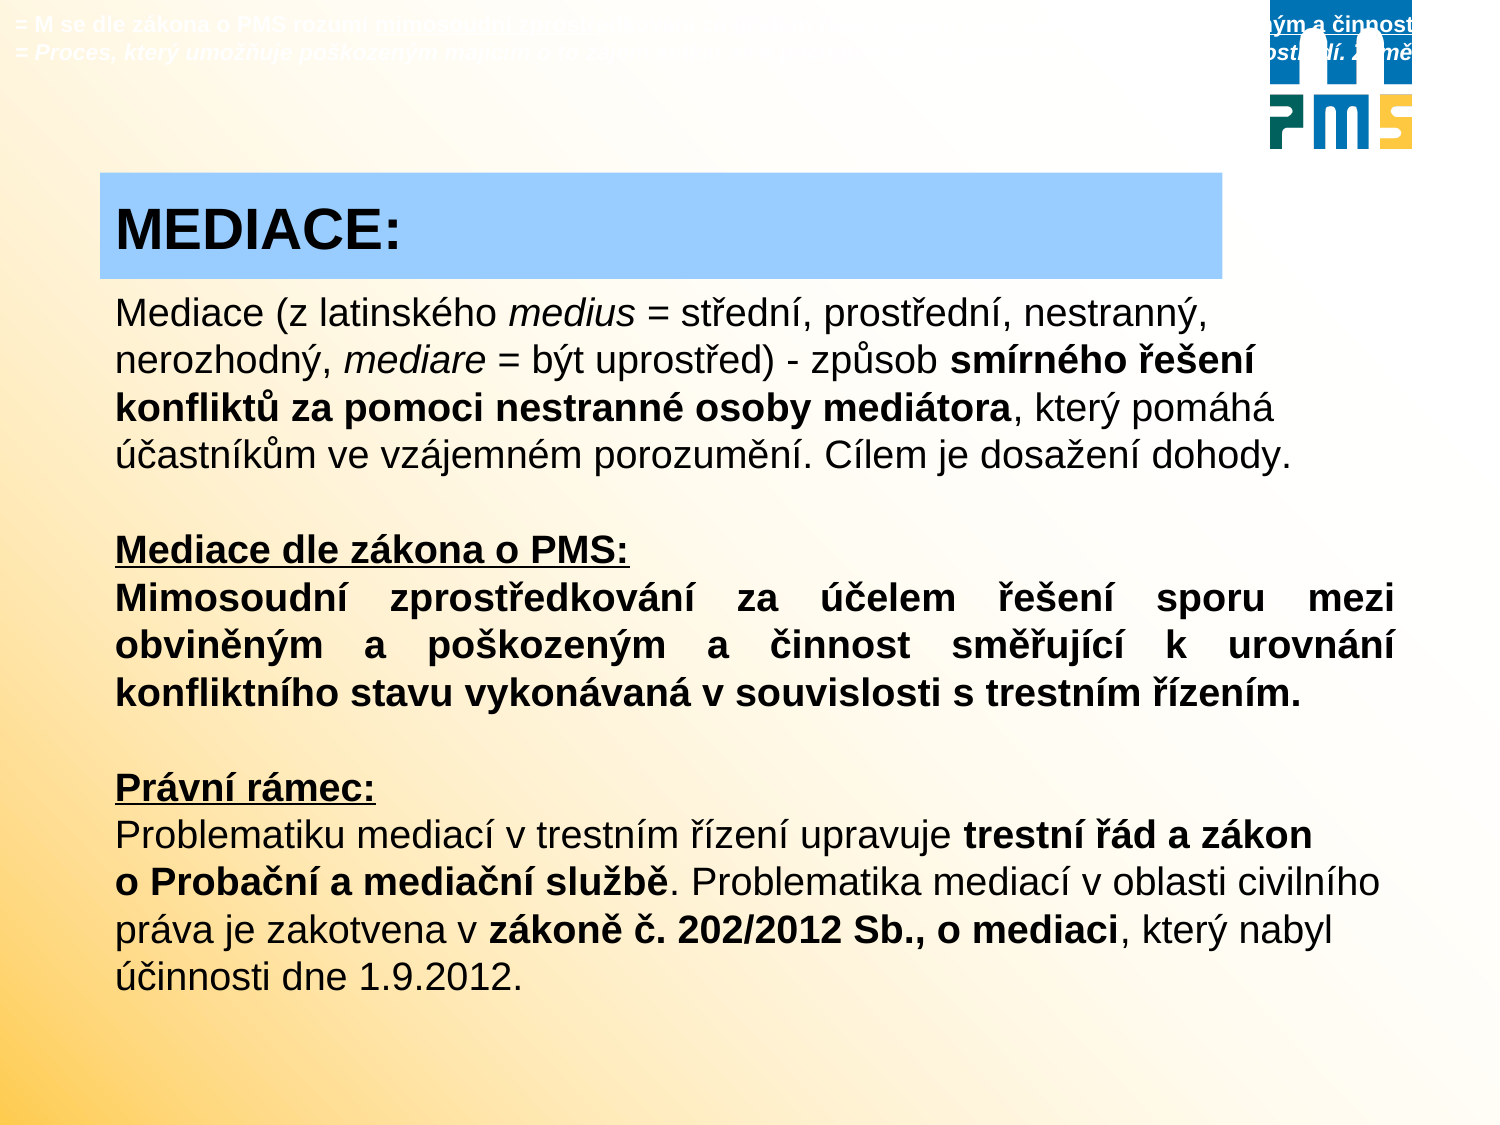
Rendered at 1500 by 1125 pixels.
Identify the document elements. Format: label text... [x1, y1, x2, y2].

picture [0, 73, 1500, 1125]
text_box Mediace (z latinského medius = střední, prostřední, nestranný, nerozhodný, mediare = být uprostřed) - způsob smírného řešení konfliktů za pomoci nestranné osoby mediátora, který pomáhá účastníkům ve vzájemném porozumění. Cílem je dosažení dohody. Mediace dle zákona o PMS: Mimosoudní zprostředkování za účelem řešení sporu mezi obviněným a poškozeným a činnost směřující k urovnání konfliktního stavu vykonávaná v souvislosti s trestním řízením. Právní rámec: Problematiku mediací v trestním řízení upravuje trestní řád a zákon o Probační a mediační službě. Problematika mediací v oblasti civilního práva je zakotvena v zákoně č. 202/2012 Sb., o mediaci, který nabyl účinnosti dne 1.9.2012. [100, 278, 1412, 976]
text_box MEDIACE: [100, 172, 1223, 278]
text_box = M se dle zákona o PMS rozumí mimosoudní zprostředkování za účelem řešení sporu mezi obviněným a poškozeným a činnost směřující k urovnání konfliktního stavu vykonávaná v souvislosti s trestním řízením. Mediaci lze provádět jen s výslovným souhlasem obviněného a poškozeného. = Proces, který umožňuje poškozeným majícím o to zájem setkat se s pachatelem v bezpečném a uspořádaném prostředí. Záměrem je vést pachatele k odpovědnosti a zároveň poskytnout podporu a pomoc pošk. Pošk.- sdělit, jak jej TČ ovlivnil, dostat odpovědi na své otázky a účastnit se plánu NŠ. [0, 2, 1500, 73]
